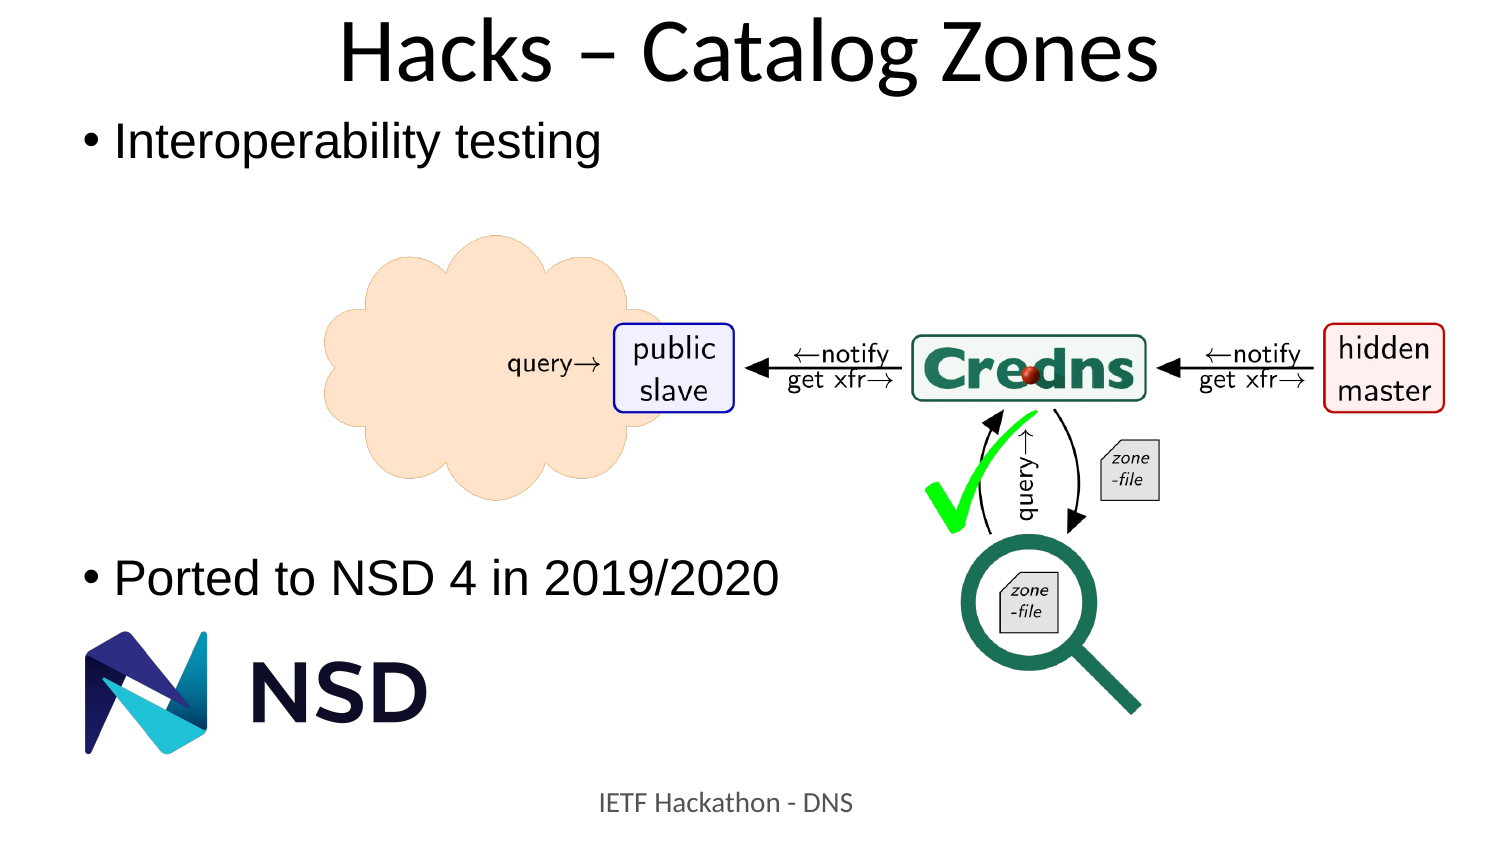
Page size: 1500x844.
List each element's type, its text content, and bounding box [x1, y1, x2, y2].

list Ported to NSD 4 in 2019/2020 [75, 545, 1378, 644]
title Hacks – Catalog Zones [75, 0, 1425, 116]
picture [25, 235, 1445, 814]
list Interoperability testing [75, 108, 1378, 207]
picture [192, 720, 200, 726]
